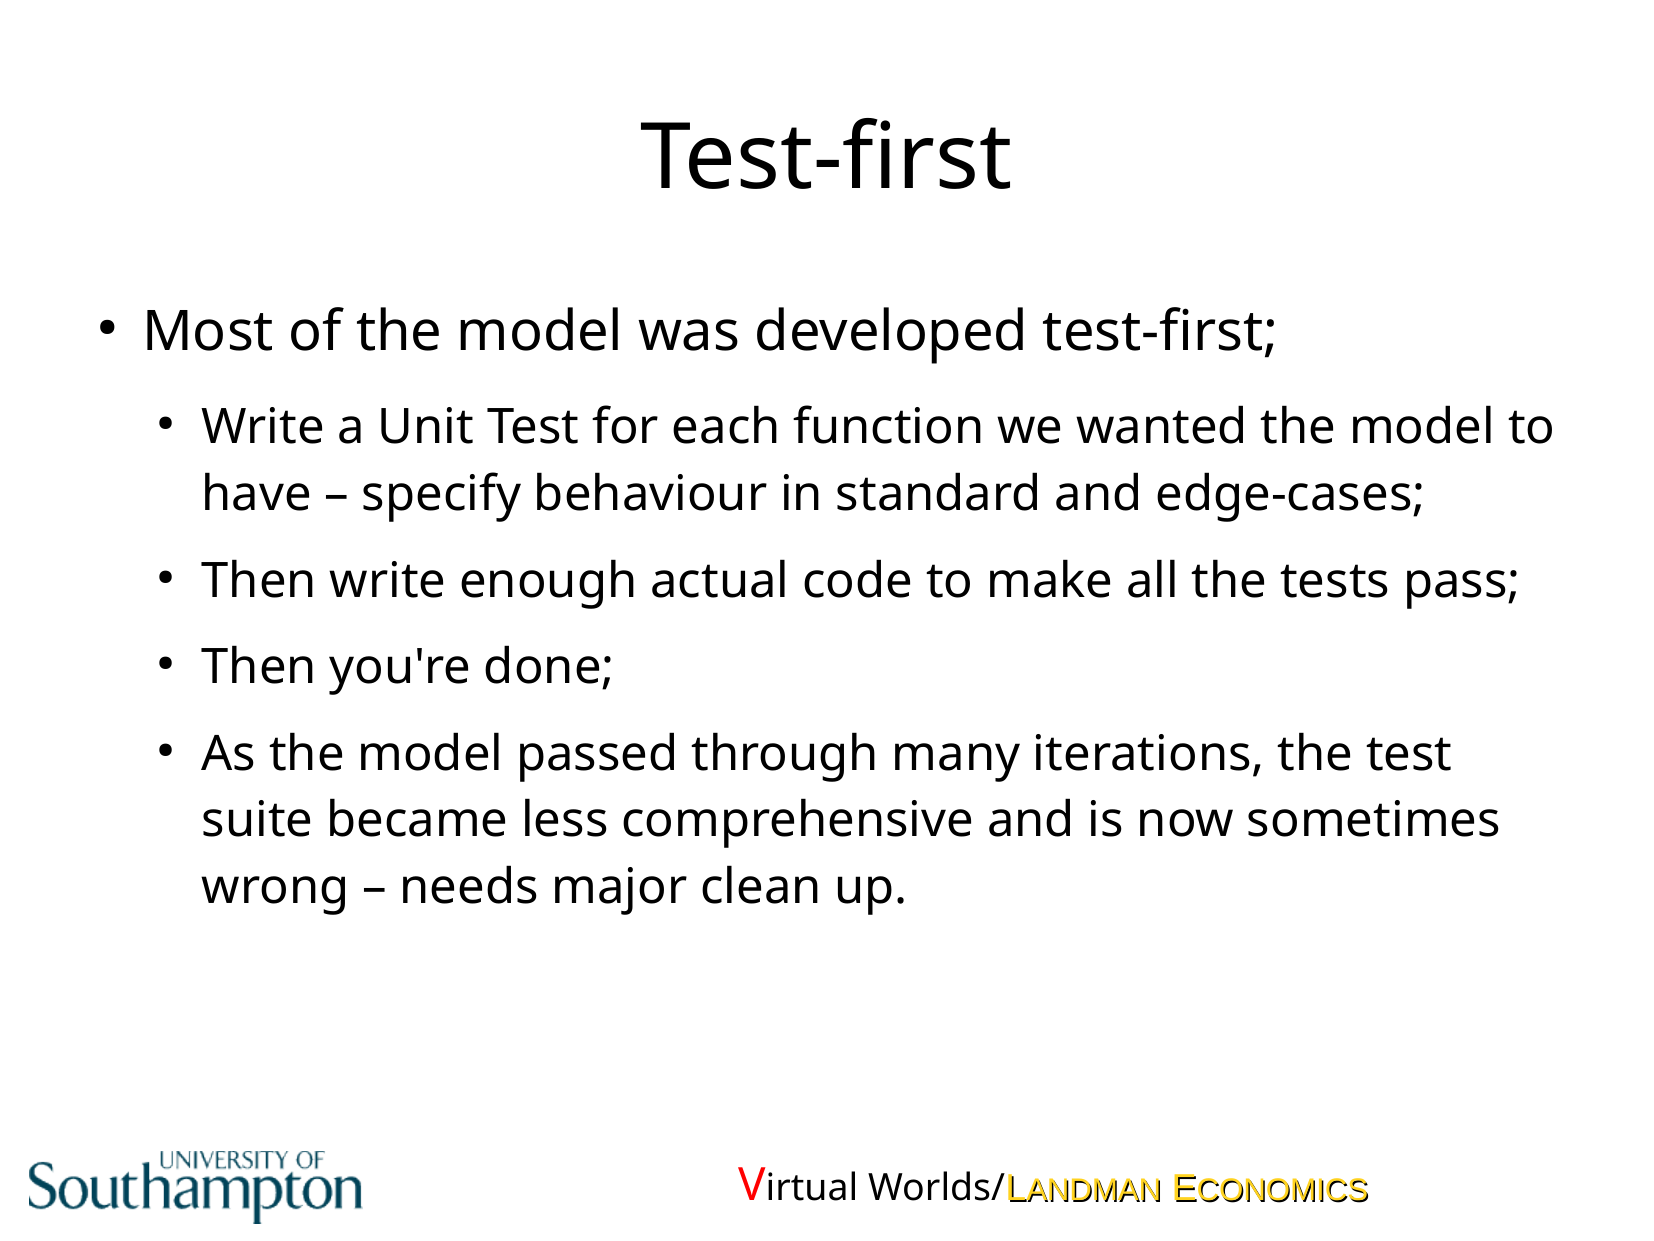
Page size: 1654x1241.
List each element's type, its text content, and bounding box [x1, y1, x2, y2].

list Most of the model was developed test-first; Write a Unit Test for each function we wanted the model to have – specify behaviour in standard and edge-cases; Then write enough actual code to make all the tests pass; Then you're done; As the model passed through many iterations, the test suite became less comprehensive and is now sometimes wrong – needs major clean up. [82, 290, 1571, 1010]
title Test-first [82, 49, 1571, 257]
picture [29, 1151, 363, 1224]
